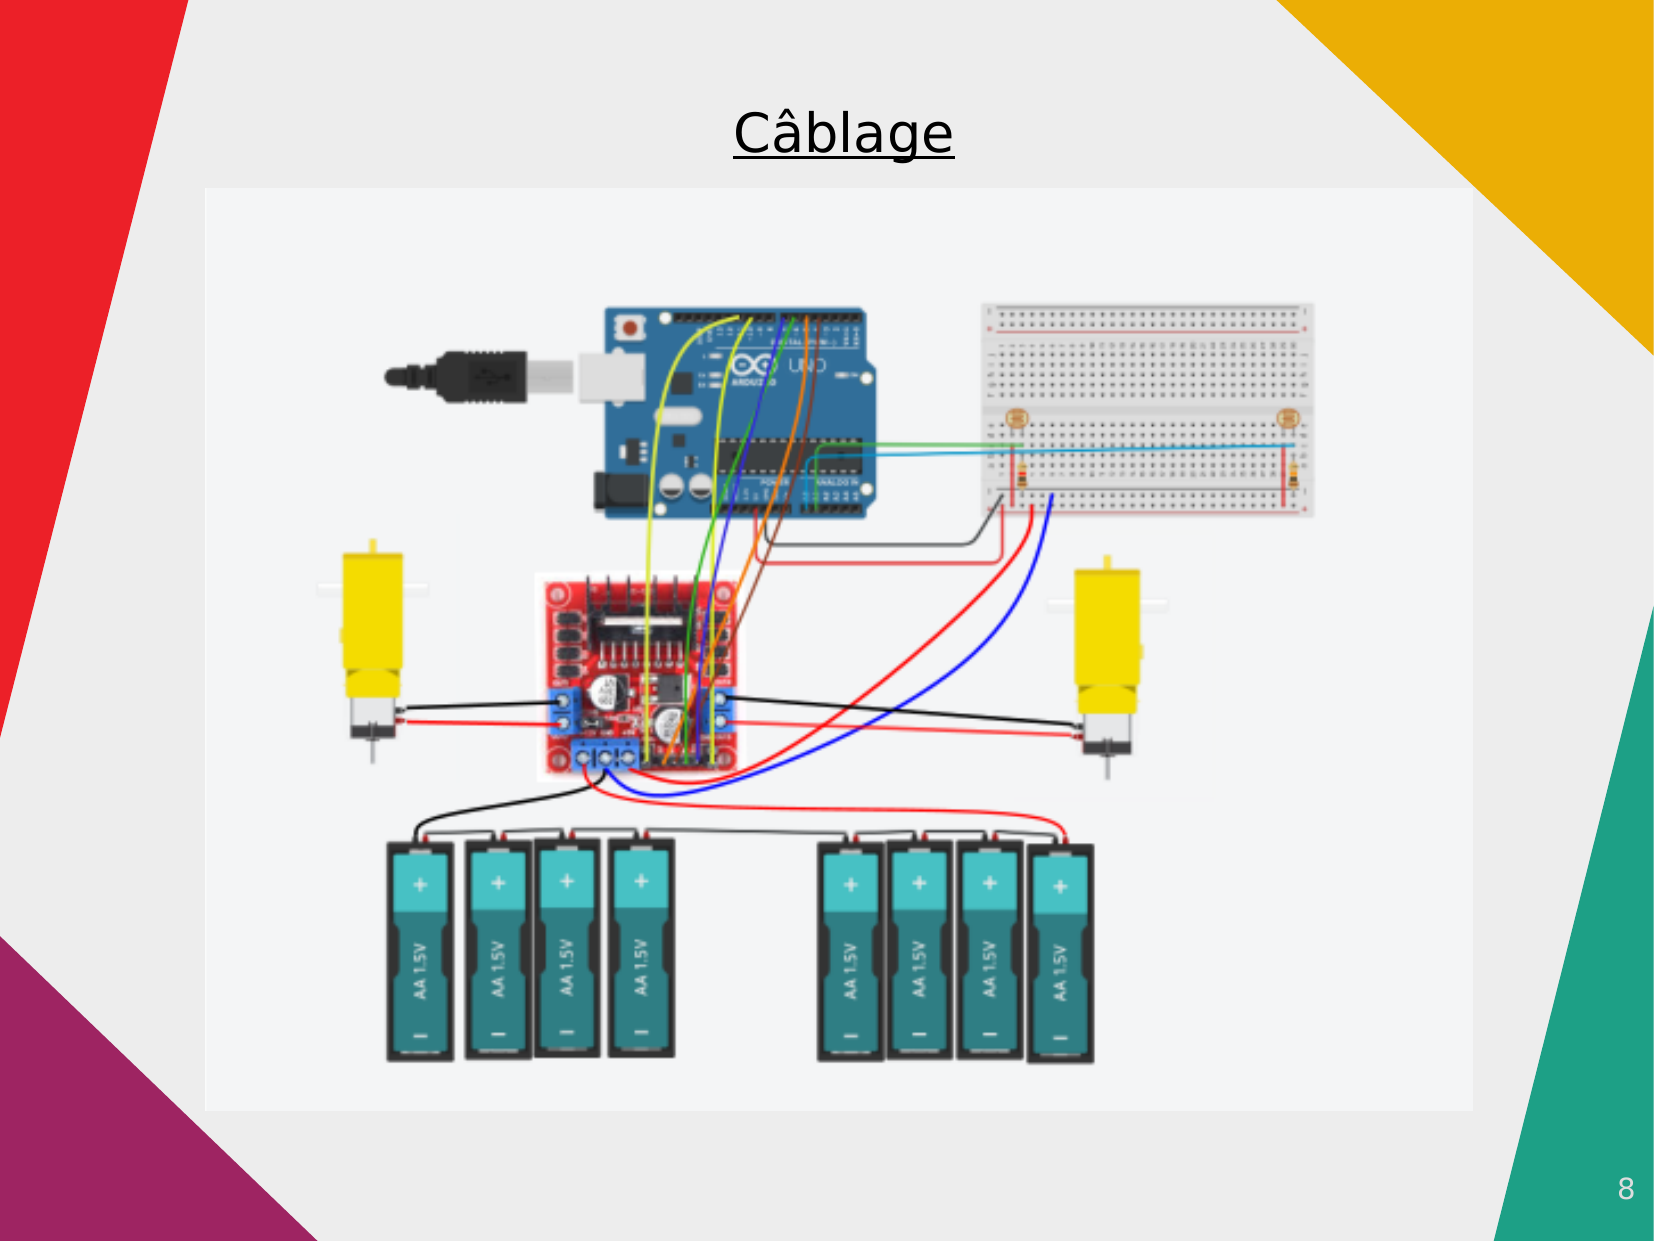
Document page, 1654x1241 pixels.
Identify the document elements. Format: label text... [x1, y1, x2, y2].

text_box Câblage [248, 94, 1453, 173]
picture [205, 188, 1473, 1111]
